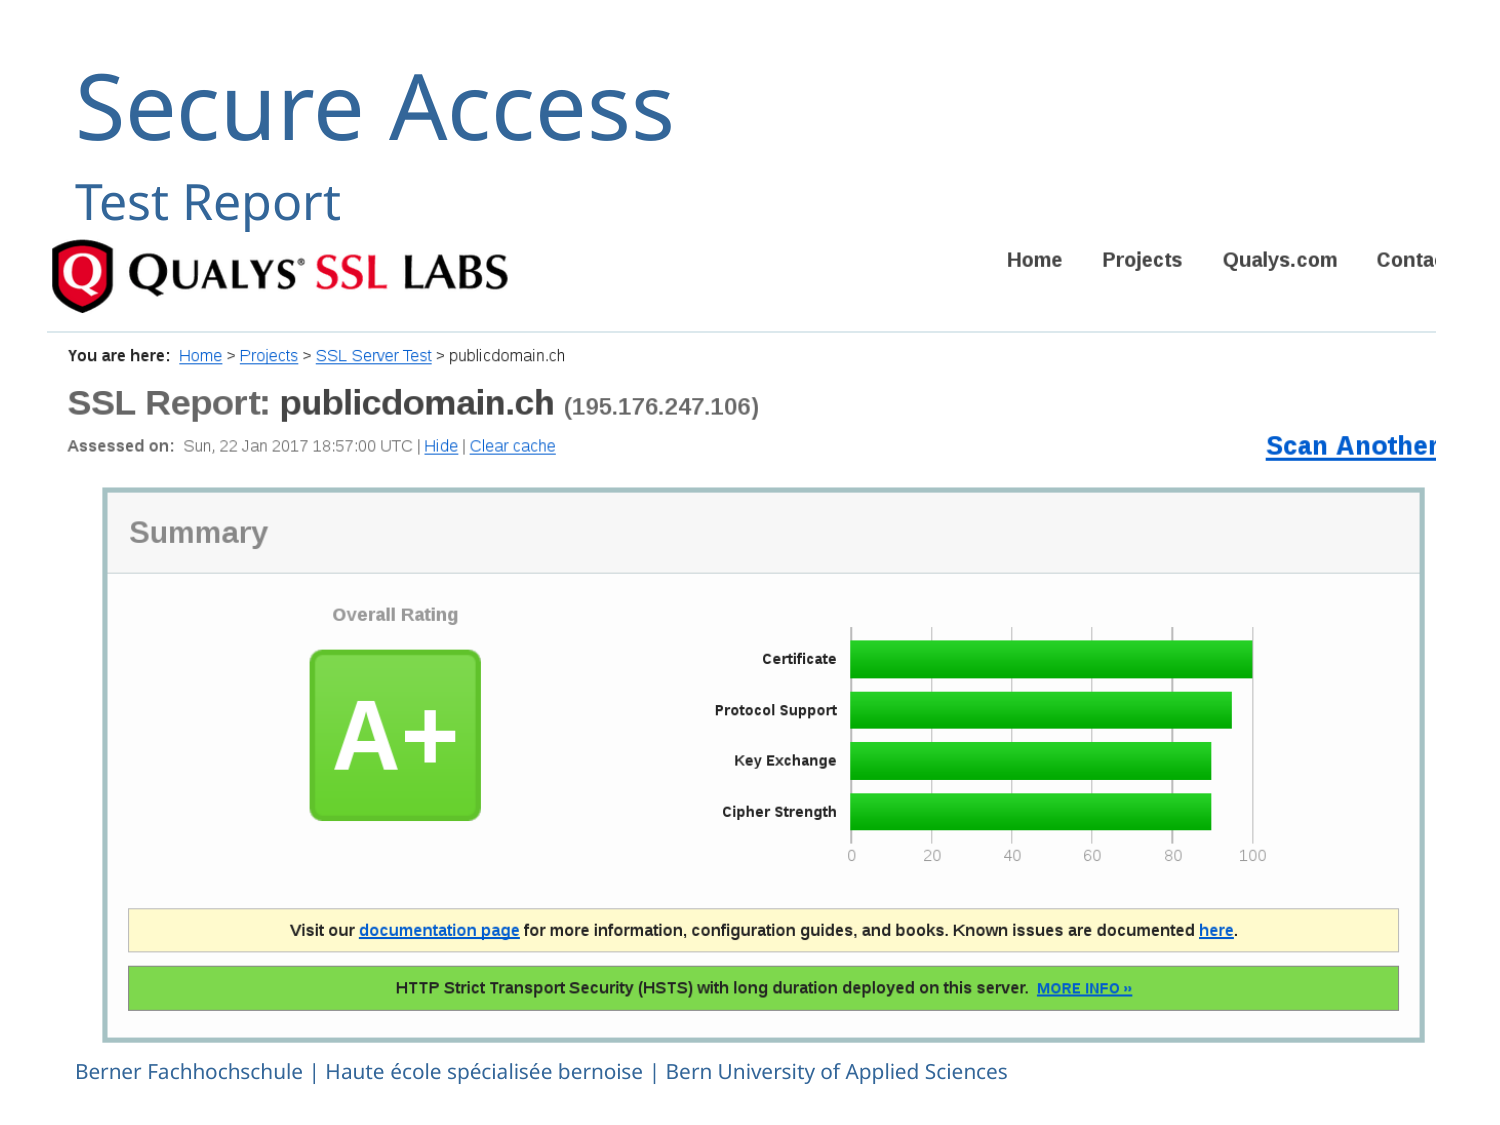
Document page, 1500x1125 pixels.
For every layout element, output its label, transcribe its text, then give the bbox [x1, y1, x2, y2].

picture [47, 234, 1436, 1054]
title Secure Access Test Report [75, 29, 1425, 234]
